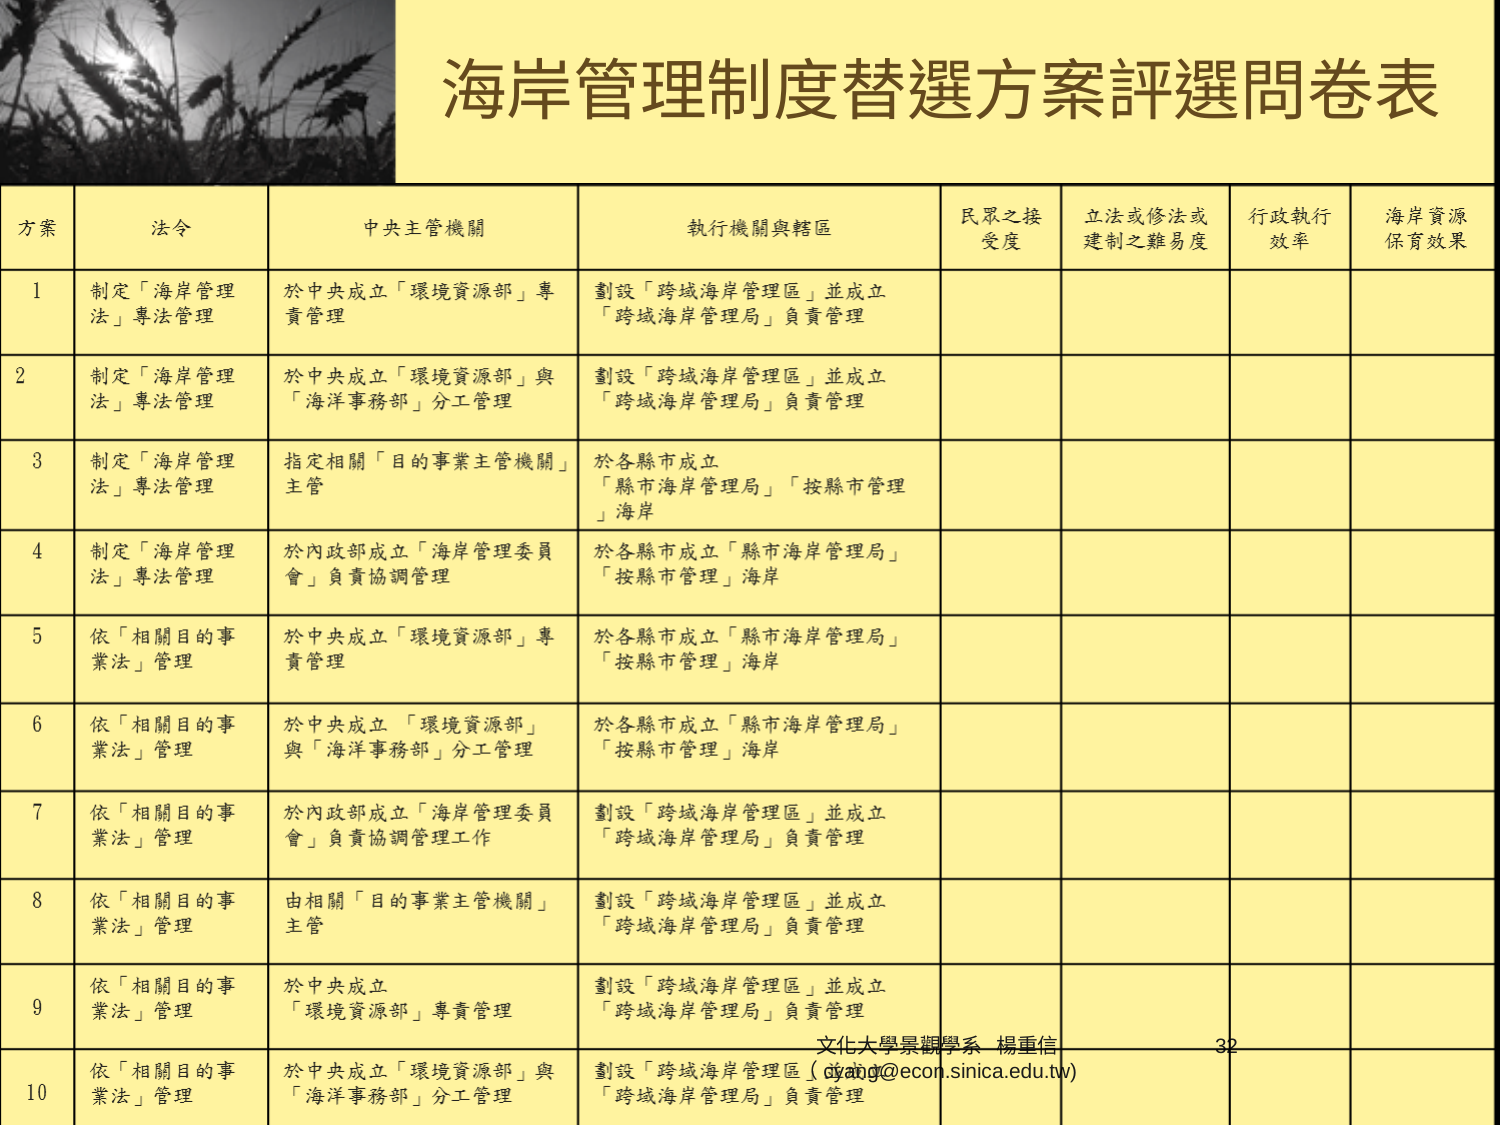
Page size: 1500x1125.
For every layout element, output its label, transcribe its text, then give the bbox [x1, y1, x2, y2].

picture [0, 184, 1500, 1125]
title 海岸管理制度替選方案評選問卷表 [425, 14, 1500, 161]
